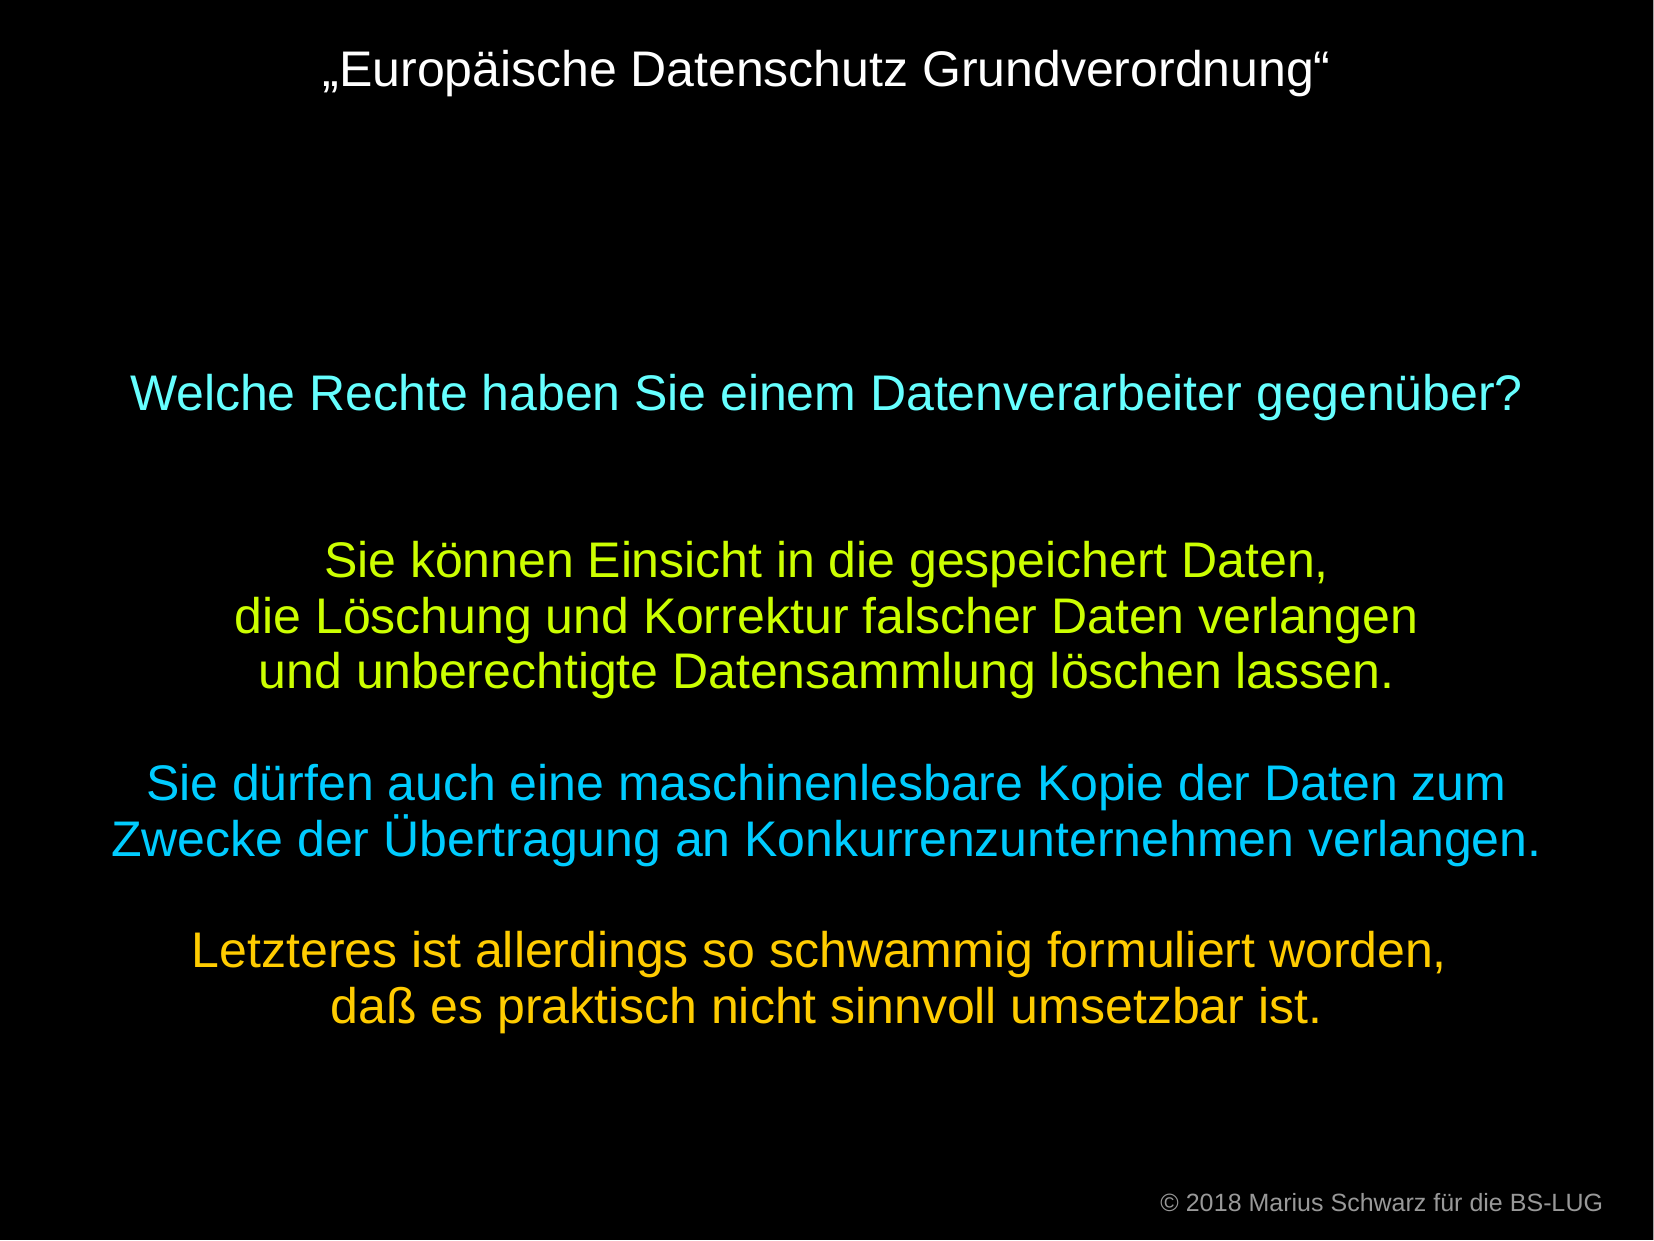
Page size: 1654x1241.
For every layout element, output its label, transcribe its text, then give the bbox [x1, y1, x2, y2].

title „Europäische Datenschutz Grundverordnung“ [82, 41, 1571, 209]
text_box © 2018 Marius Schwarz für die BS-LUG [1145, 1181, 1630, 1224]
text_box Welche Rechte haben Sie einem Datenverarbeiter gegenüber? Sie können Einsicht in die gespeichert Daten, die Löschung und Korrektur falscher Daten verlangen und unberechtigte Datensammlung löschen lassen. Sie dürfen auch eine maschinenlesbare Kopie der Daten zum Zwecke der Übertragung an Konkurrenzunternehmen verlangen. Letzteres ist allerdings so schwammig formuliert worden, daß es praktisch nicht sinnvoll umsetzbar ist. [82, 290, 1571, 1109]
